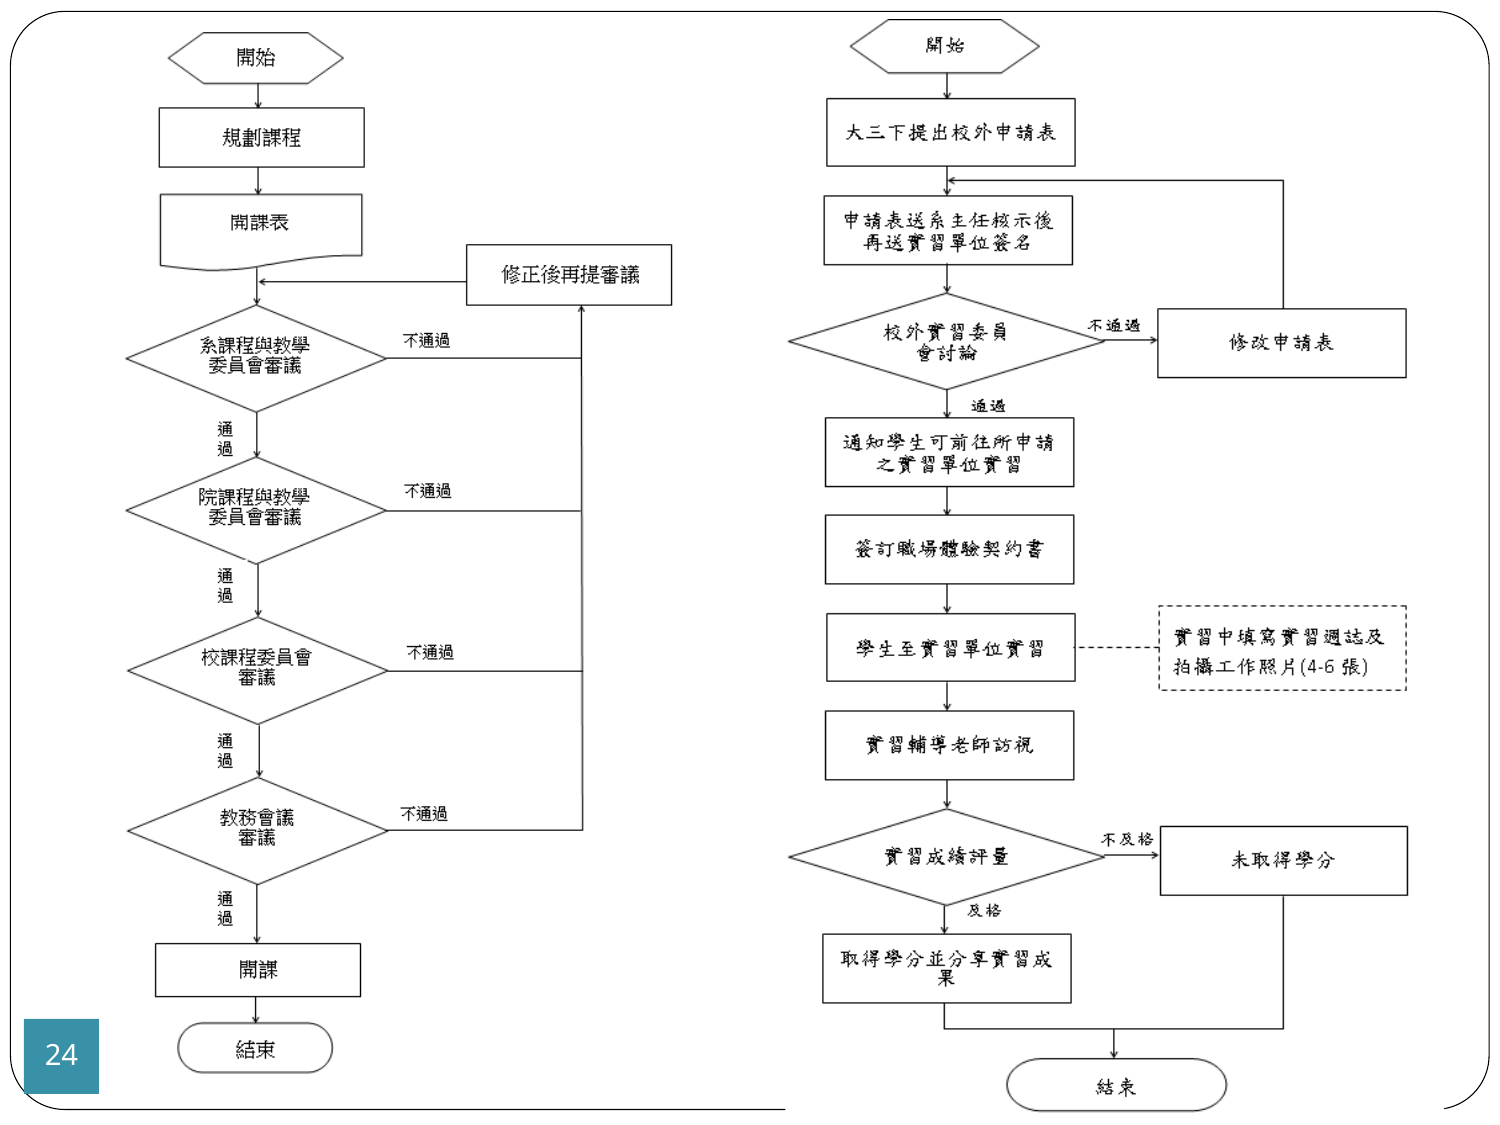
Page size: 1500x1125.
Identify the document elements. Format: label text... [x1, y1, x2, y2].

text_box 24 [23, 1018, 99, 1094]
picture [123, 31, 690, 1076]
picture [785, 19, 1445, 1114]
